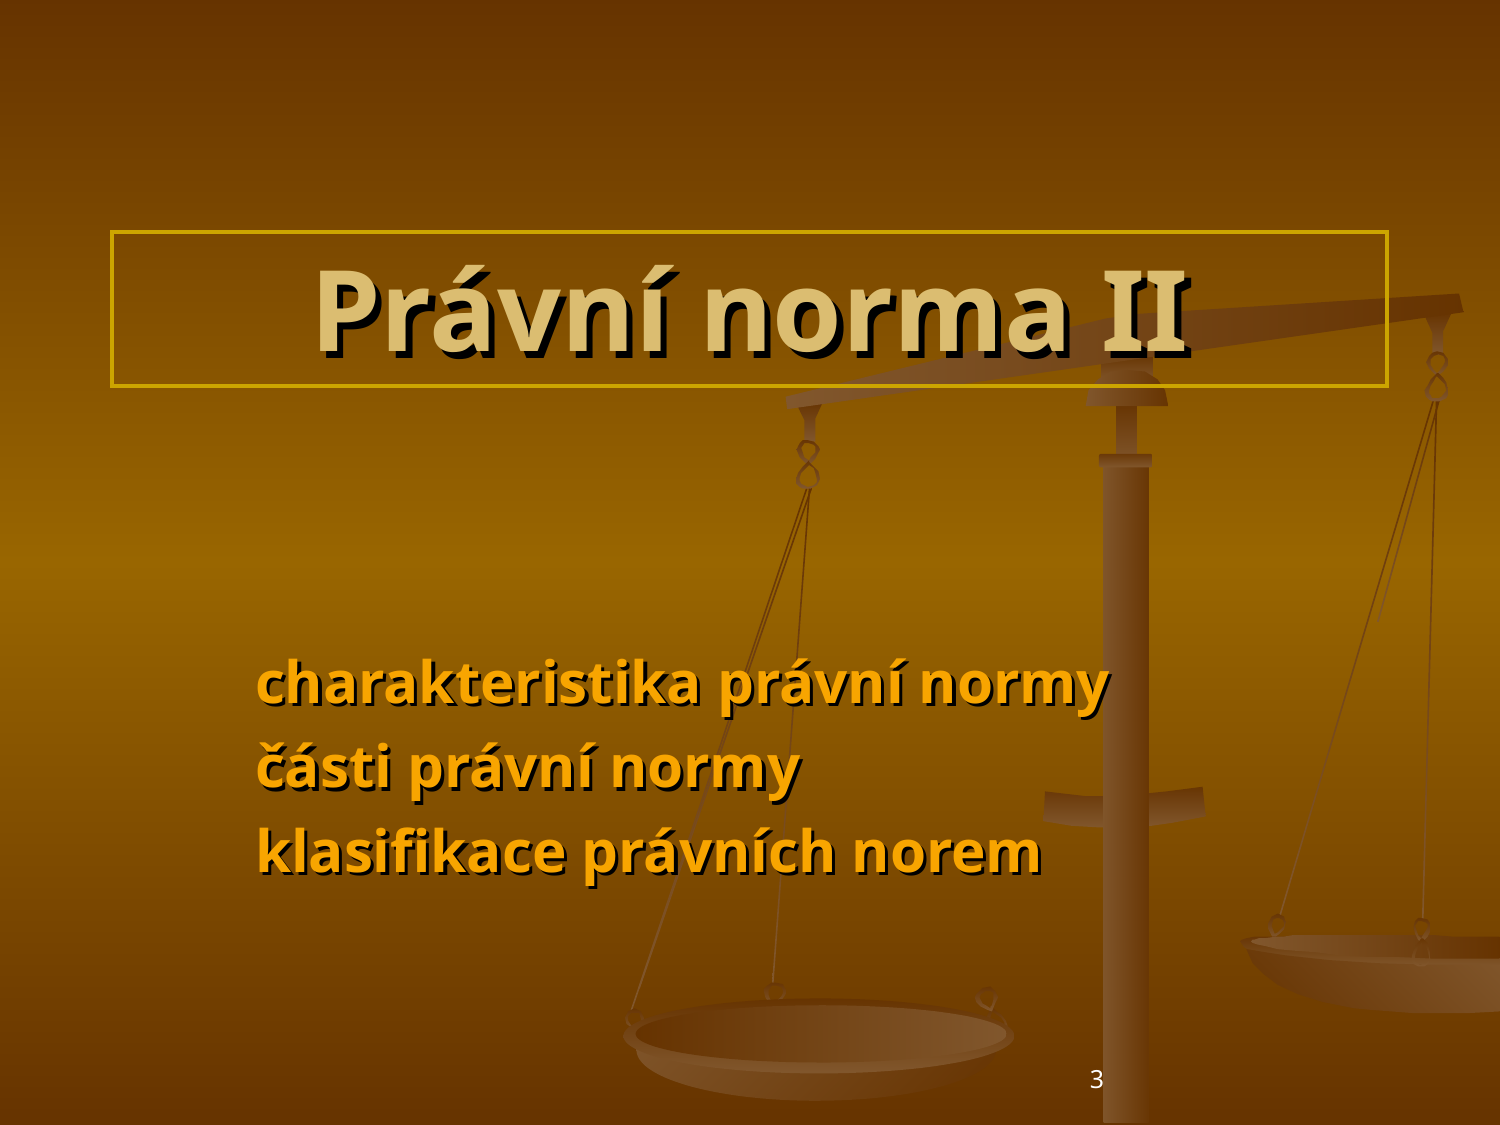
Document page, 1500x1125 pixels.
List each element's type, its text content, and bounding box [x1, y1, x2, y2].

title Právní norma II [112, 231, 1388, 386]
subtitle charakteristika právní normy části právní normy klasifikace právních norem [225, 637, 1276, 978]
text_box [1074, 1029, 1425, 1105]
